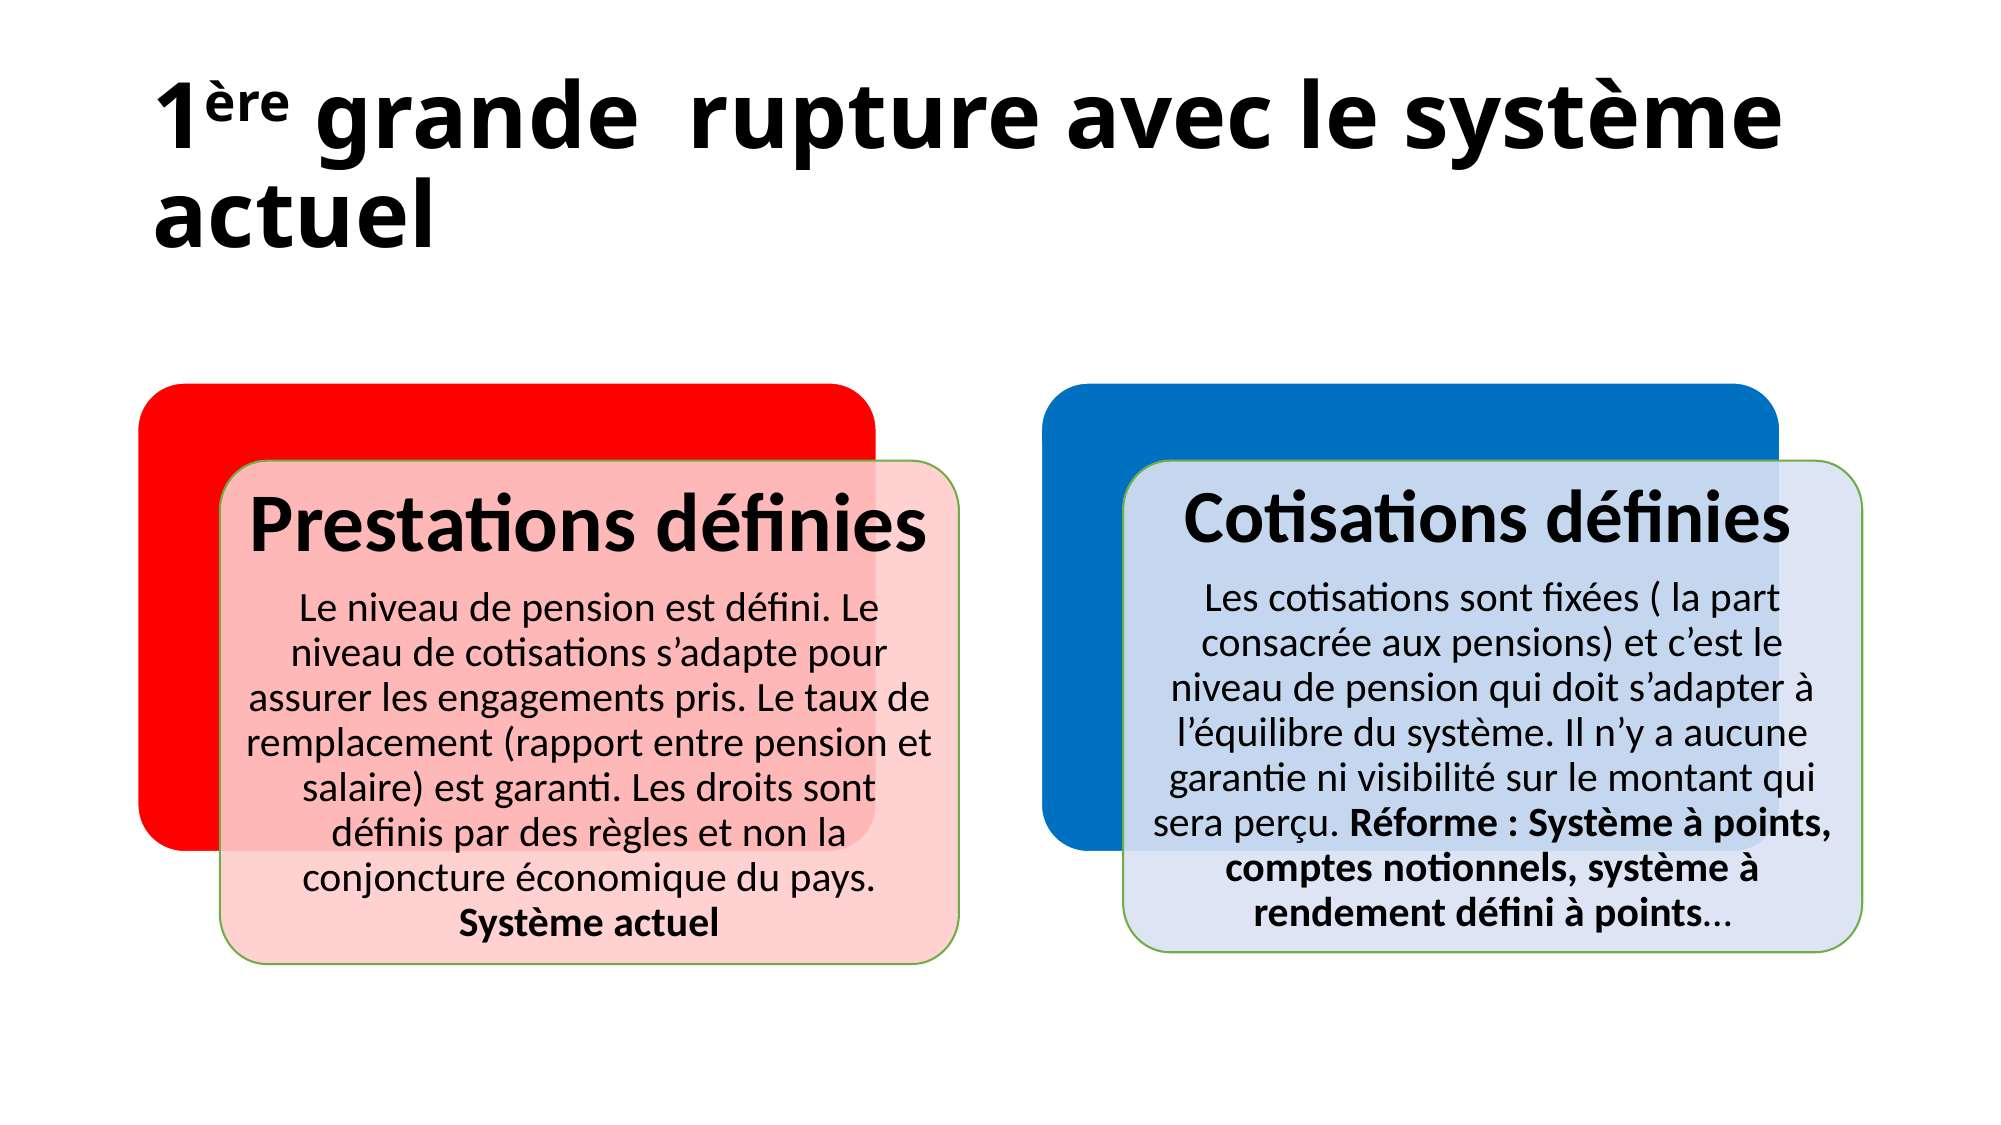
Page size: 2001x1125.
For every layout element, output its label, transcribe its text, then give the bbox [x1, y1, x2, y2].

text_box [137, 382, 877, 852]
text_box Cotisations définies Les cotisations sont fixées ( la part consacrée aux pensions) et c’est le niveau de pension qui doit s’adapter à l’équilibre du système. Il n’y a aucune garantie ni visibilité sur le montant qui sera perçu. Réforme : Système à points, comptes notionnels, système à rendement défini à points… [1123, 460, 1863, 953]
text_box Prestations définies Le niveau de pension est défini. Le niveau de cotisations s’adapte pour assurer les engagements pris. Le taux de remplacement (rapport entre pension et salaire) est garanti. Les droits sont définis par des règles et non la conjoncture économique du pays. Système actuel [219, 460, 959, 965]
text_box [1040, 382, 1781, 852]
title 1ère grande rupture avec le système actuel [137, 59, 1863, 278]
